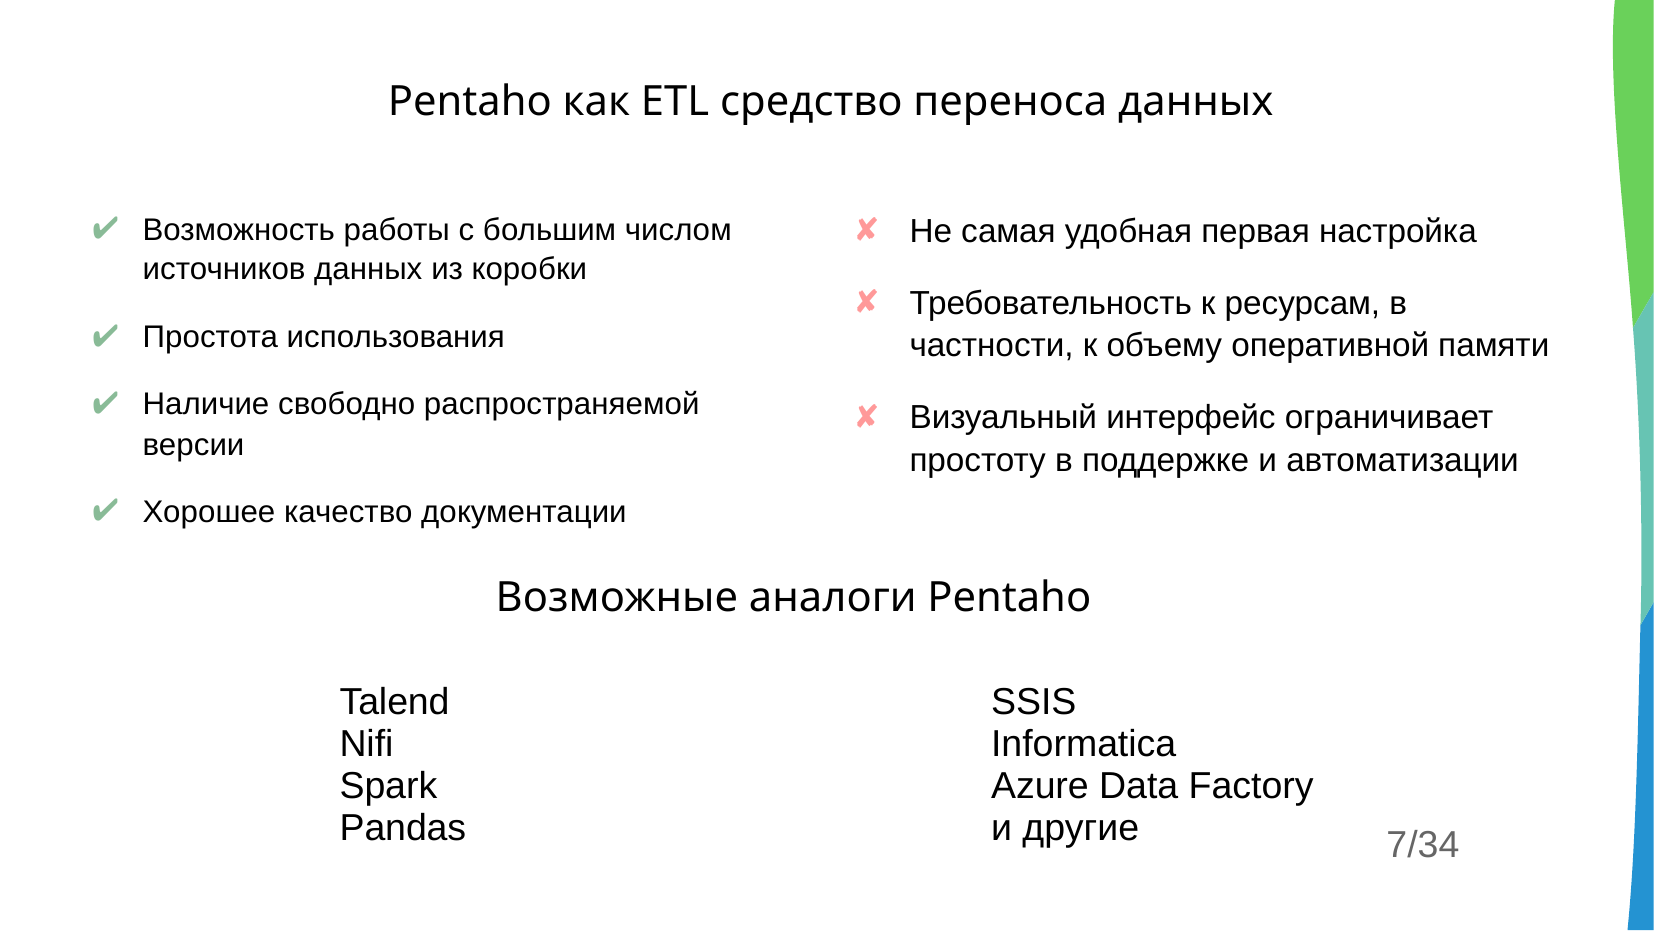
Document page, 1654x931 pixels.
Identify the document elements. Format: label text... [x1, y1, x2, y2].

text_box SSIS Informatica Azure Data Factory и другие [976, 673, 1329, 856]
text_box Talend Nifi Spark Pandas [324, 673, 562, 857]
text_box <номер>/34 [1380, 815, 1616, 873]
list Возможность работы с большим числом источников данных из коробки Простота использования Наличие свободно распространяемой версии Хорошее качество документации [76, 206, 803, 532]
title Pentaho как ETL средство переноса данных [118, 21, 1543, 178]
title Возможные аналоги Pentaho [81, 541, 1506, 650]
list Не самая удобная первая настройка Требовательность к ресурсам, в частности, к объему оперативной памяти Визуальный интерфейс ограничивает простоту в поддержке и автоматизации [838, 206, 1565, 502]
